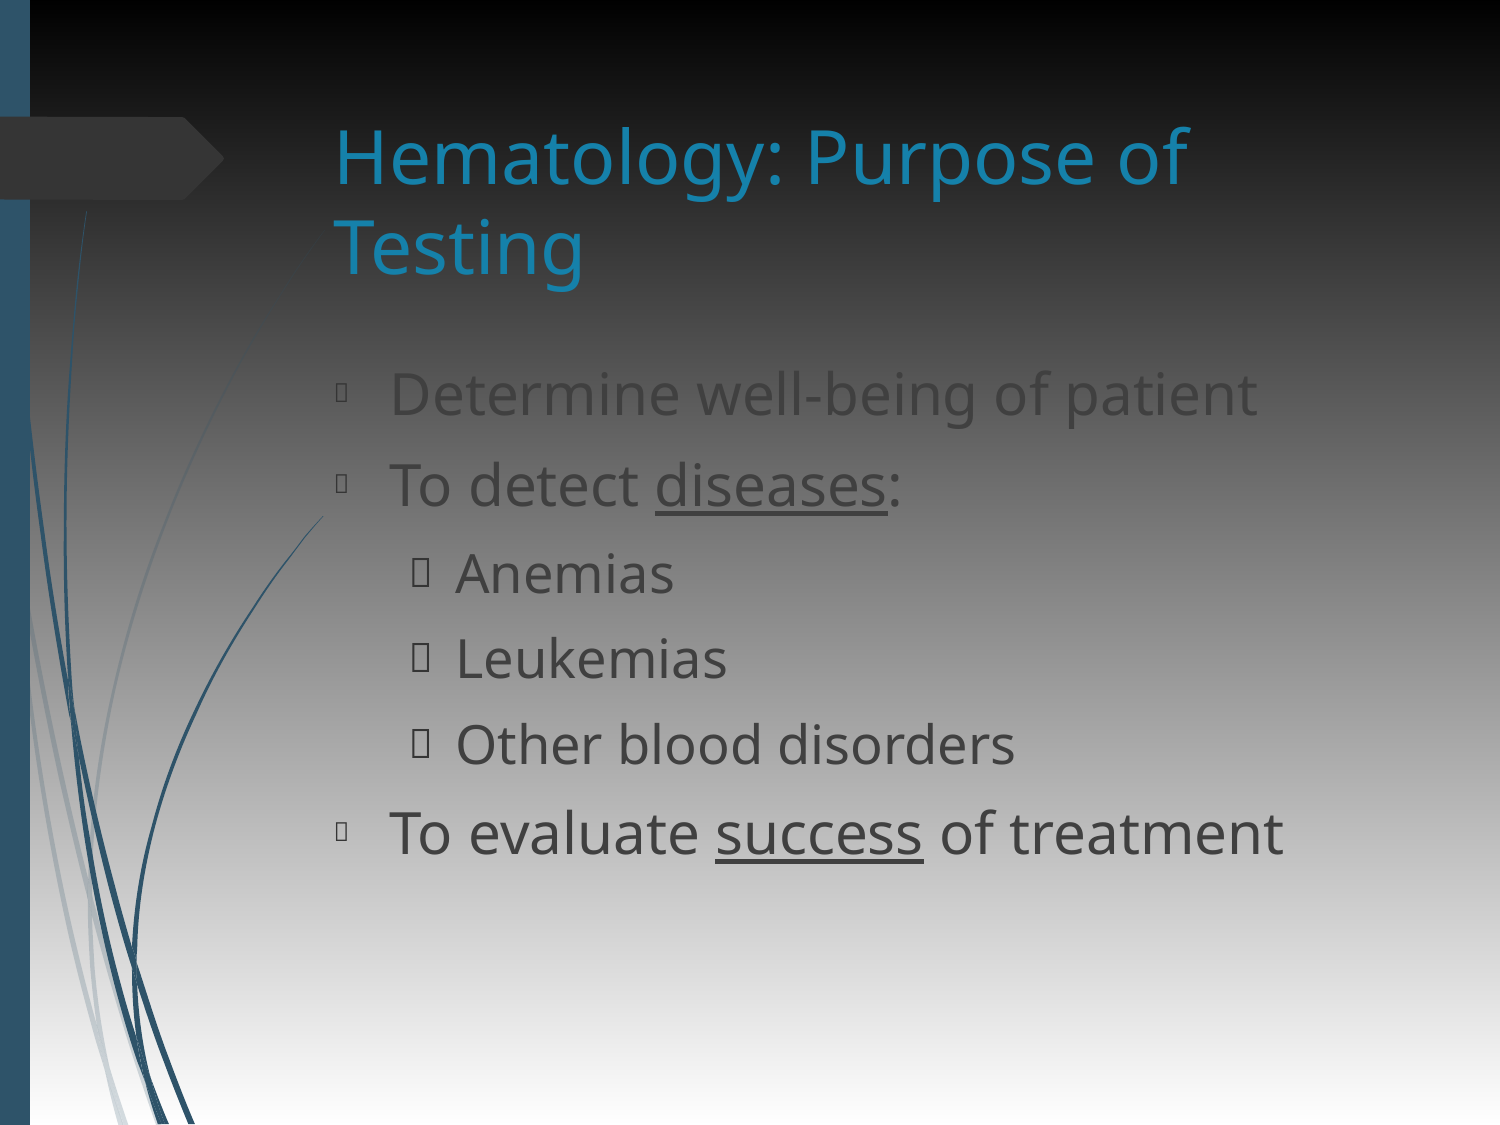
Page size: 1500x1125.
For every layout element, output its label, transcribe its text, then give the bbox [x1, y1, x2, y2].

list Determine well-being of patient To detect diseases: Anemias Leukemias Other blood disorders To evaluate success of treatment [318, 350, 1400, 970]
title Hematology: Purpose of Testing [319, 102, 1400, 313]
